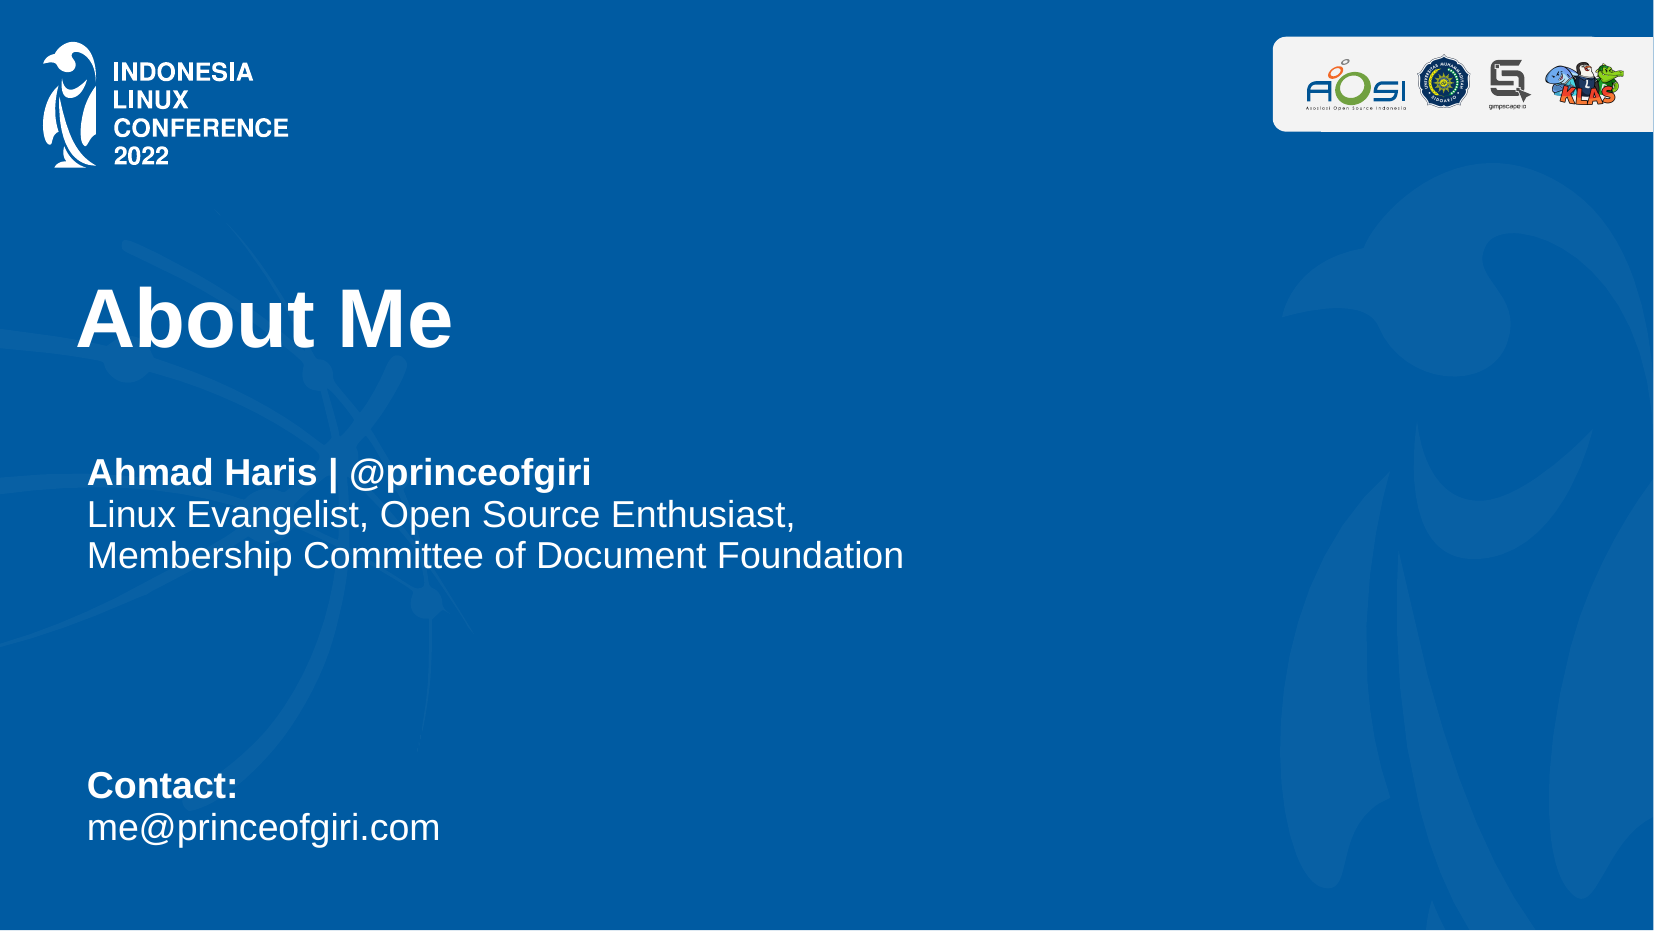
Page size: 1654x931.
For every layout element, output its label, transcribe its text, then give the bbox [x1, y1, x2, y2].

picture [1545, 62, 1624, 105]
text_box About Me [75, 262, 638, 376]
text_box Ahmad Haris | @princeofgiri Linux Evangelist, Open Source Enthusiast, Membership Committee of Document Foundation [86, 450, 1576, 577]
picture [1417, 54, 1471, 108]
text_box Contact: me@princeofgiri.com [86, 750, 1576, 863]
